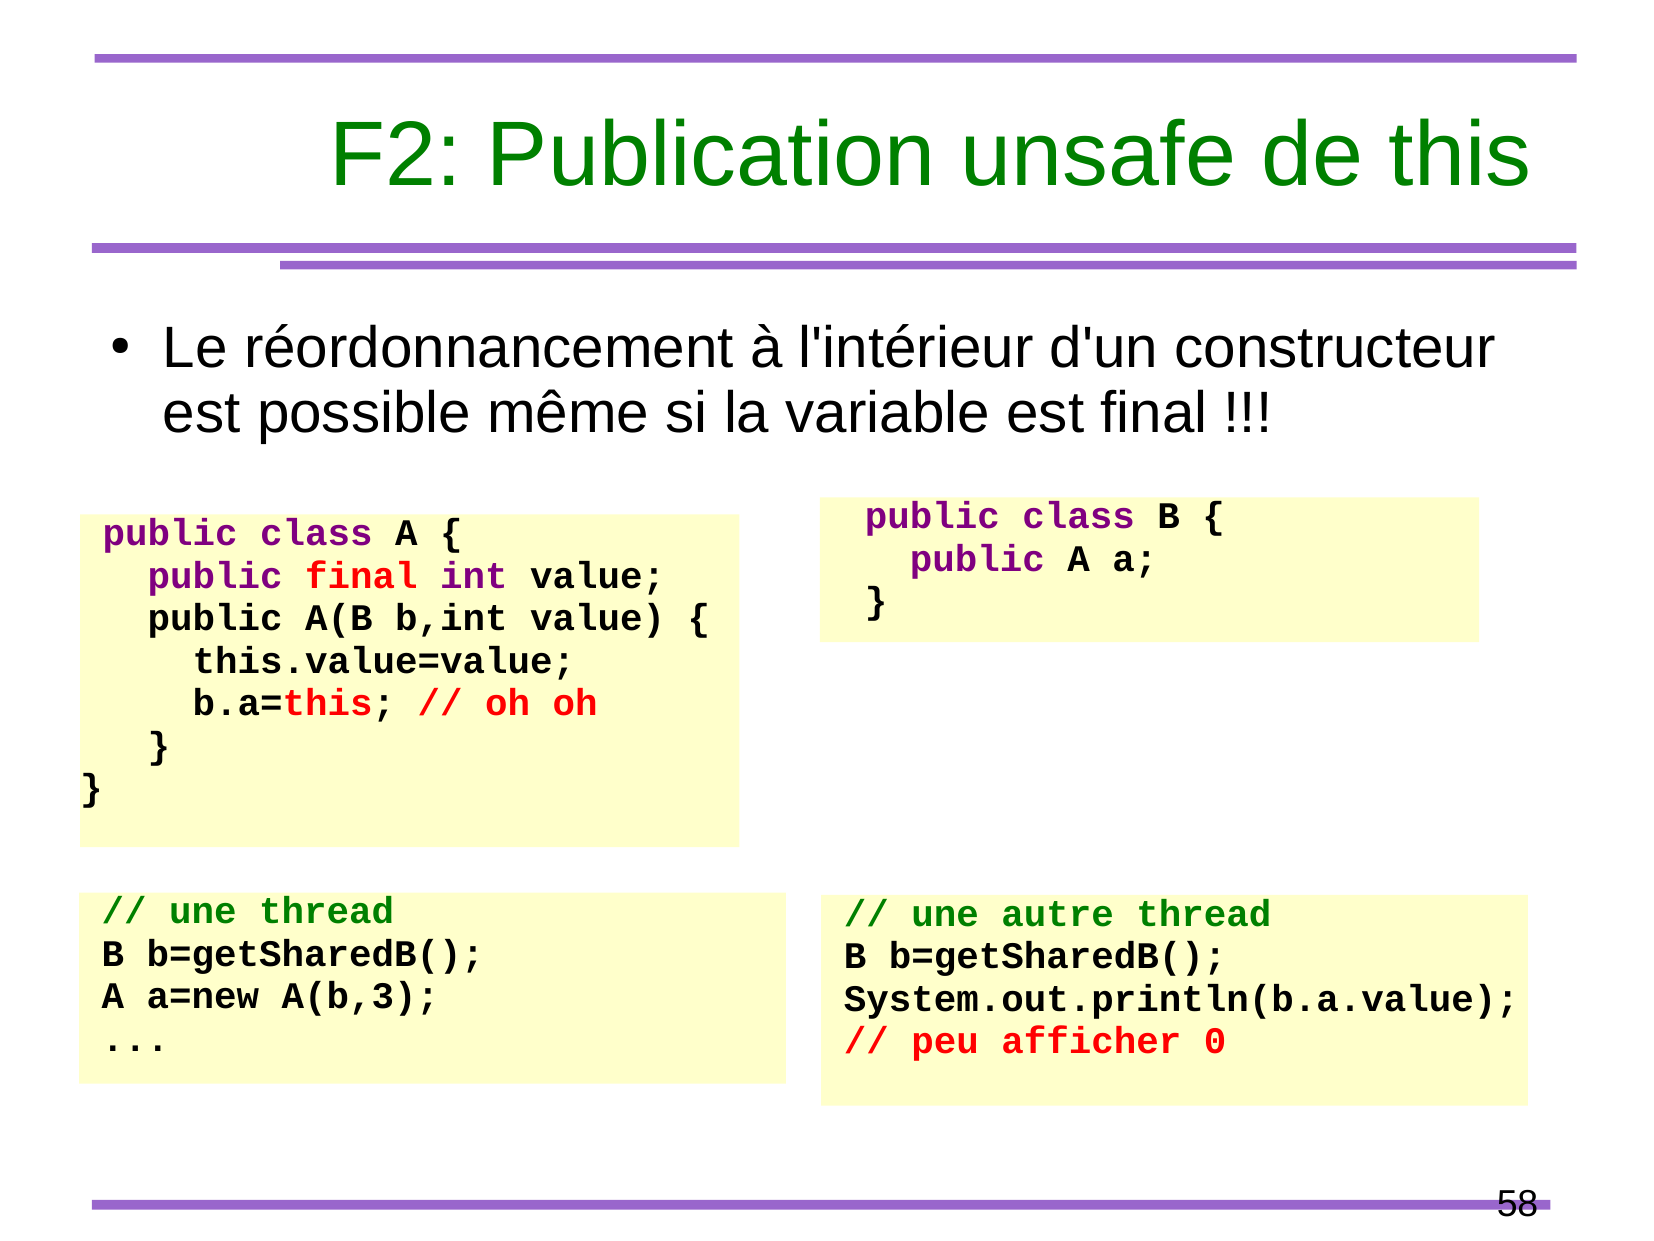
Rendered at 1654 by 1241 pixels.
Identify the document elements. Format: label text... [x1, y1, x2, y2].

list Le réordonnancement à l'intérieur d'un constructeur est possible même si la variable est final !!! [92, 315, 1563, 551]
text_box // une autre thread B b=getSharedB(); System.out.println(b.a.value); // peu afficher 0 [821, 894, 1528, 1106]
text_box public class A { public final int value; public A(B b,int value) { this.value=value; b.a=this; // oh oh } } [80, 514, 740, 848]
title F2: Publication unsafe de this [121, 49, 1534, 257]
text_box public class B { public A a; } [819, 497, 1480, 643]
text_box // une thread B b=getSharedB(); A a=new A(b,3); ... [79, 892, 786, 1084]
